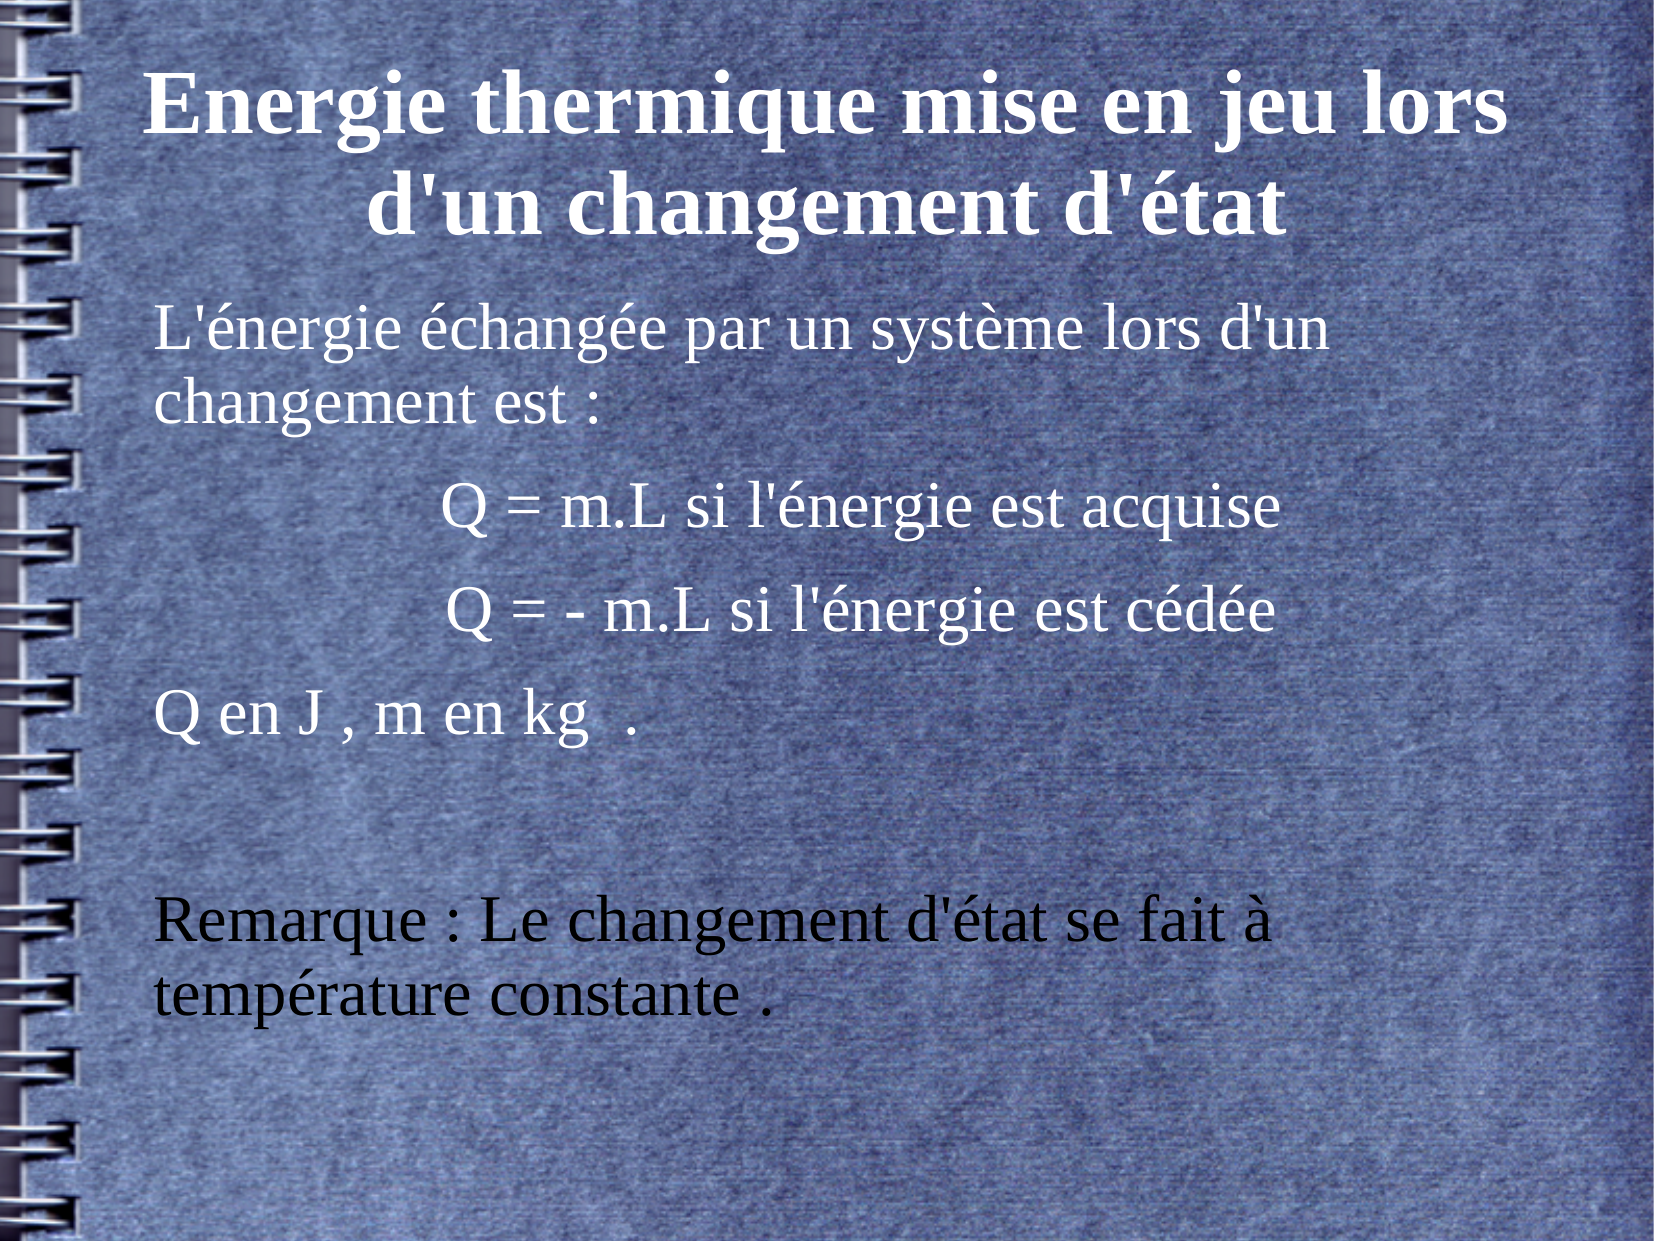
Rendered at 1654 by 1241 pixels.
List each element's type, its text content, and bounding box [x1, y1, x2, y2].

title Energie thermique mise en jeu lors d'un changement d'état [82, 49, 1571, 257]
picture [0, 0, 1654, 1241]
list L'énergie échangée par un système lors d'un changement est : Q = m.L si l'énergie est acquise Q = - m.L si l'énergie est cédée Q en J , m en kg . Remarque : Le changement d'état se fait à température constante . [82, 290, 1571, 1109]
